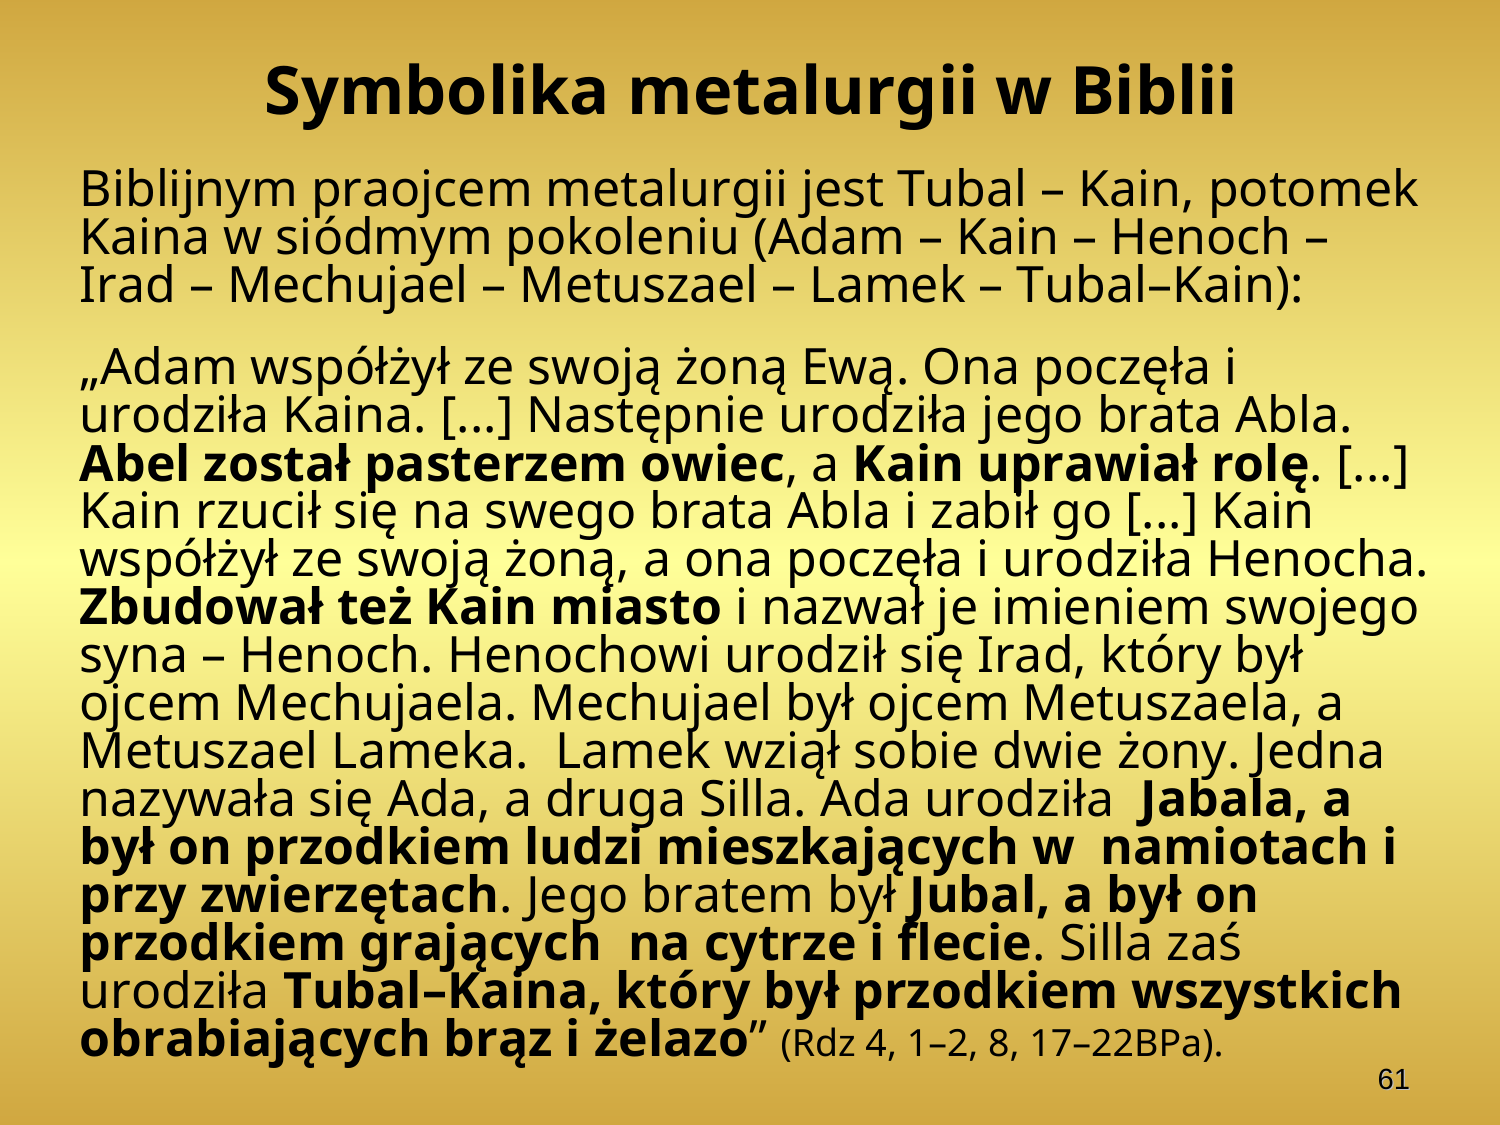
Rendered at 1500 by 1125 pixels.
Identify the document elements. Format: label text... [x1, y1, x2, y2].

list Biblijnym praojcem metalurgii jest Tubal – Kain, potomek Kaina w siódmym pokoleniu (Adam – Kain – Henoch – Irad – Mechujael – Metuszael – Lamek – Tubal–Kain): „Adam współżył ze swoją żoną Ewą. Ona poczęła i urodziła Kaina. [...] Następnie urodziła jego brata Abla. Abel został pasterzem owiec, a Kain uprawiał rolę. [...] Kain rzucił się na swego brata Abla i zabił go [...] Kain współżył ze swoją żoną, a ona poczęła i urodziła Henocha. Zbudował też Kain miasto i nazwał je imieniem swojego syna – Henoch. Henochowi urodził się Irad, który był ojcem Mechujaela. Mechujael był ojcem Metuszaela, a Metuszael Lameka. Lamek wziął sobie dwie żony. Jedna nazywała się Ada, a druga Silla. Ada urodziła Jabala, a był on przodkiem ludzi mieszkających w namiotach i przy zwierzętach. Jego bratem był Jubal, a był on przodkiem grających na cytrze i flecie. Silla zaś urodziła Tubal–Kaina, który był przodkiem wszystkich obrabiających brąz i żelazo” (Rdz 4, 1–2, 8, 17–22BPa). [64, 160, 1447, 1125]
title Symbolika metalurgii w Biblii [88, 15, 1439, 141]
